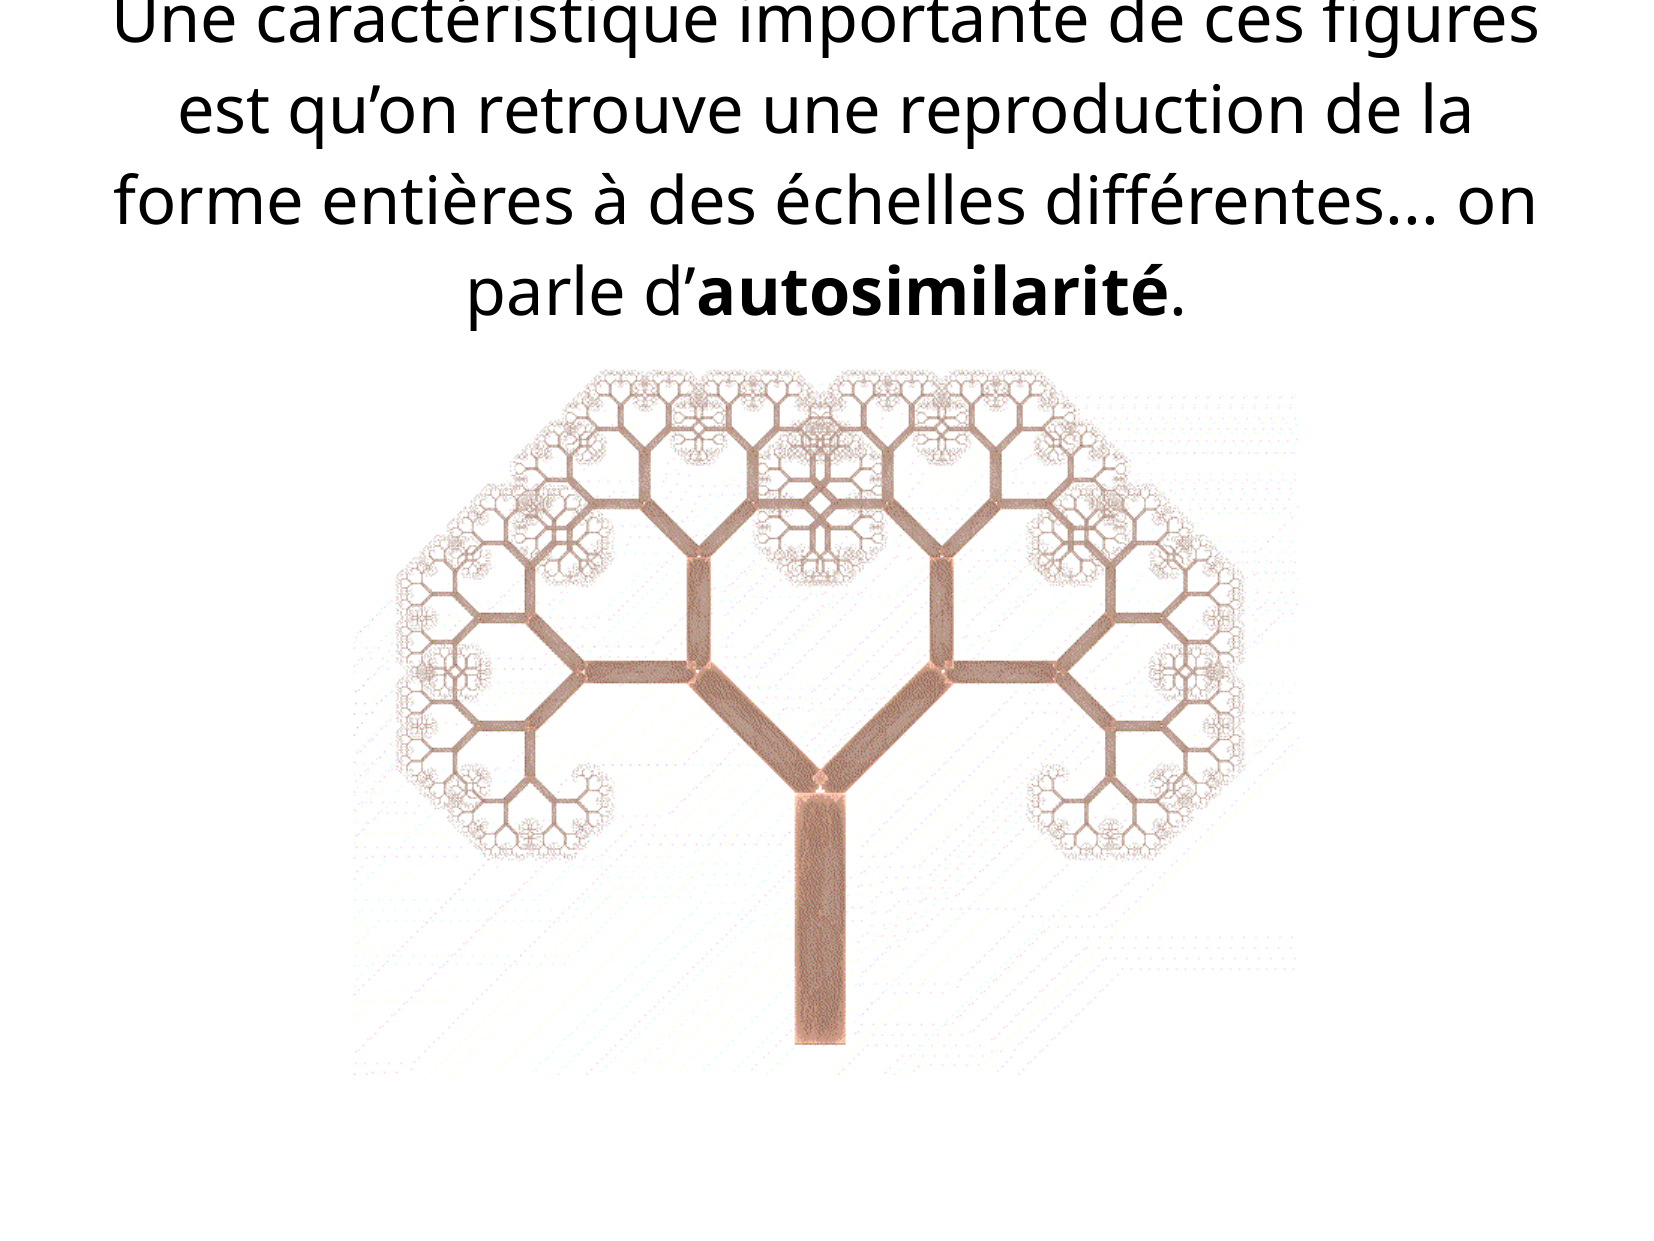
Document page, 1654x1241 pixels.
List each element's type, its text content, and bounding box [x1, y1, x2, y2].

picture [342, 355, 1302, 1075]
title Une caractéristique importante de ces figures est qu’on retrouve une reproduction de la forme entières à des échelles différentes... on parle d’autosimilarité. [82, 0, 1571, 335]
